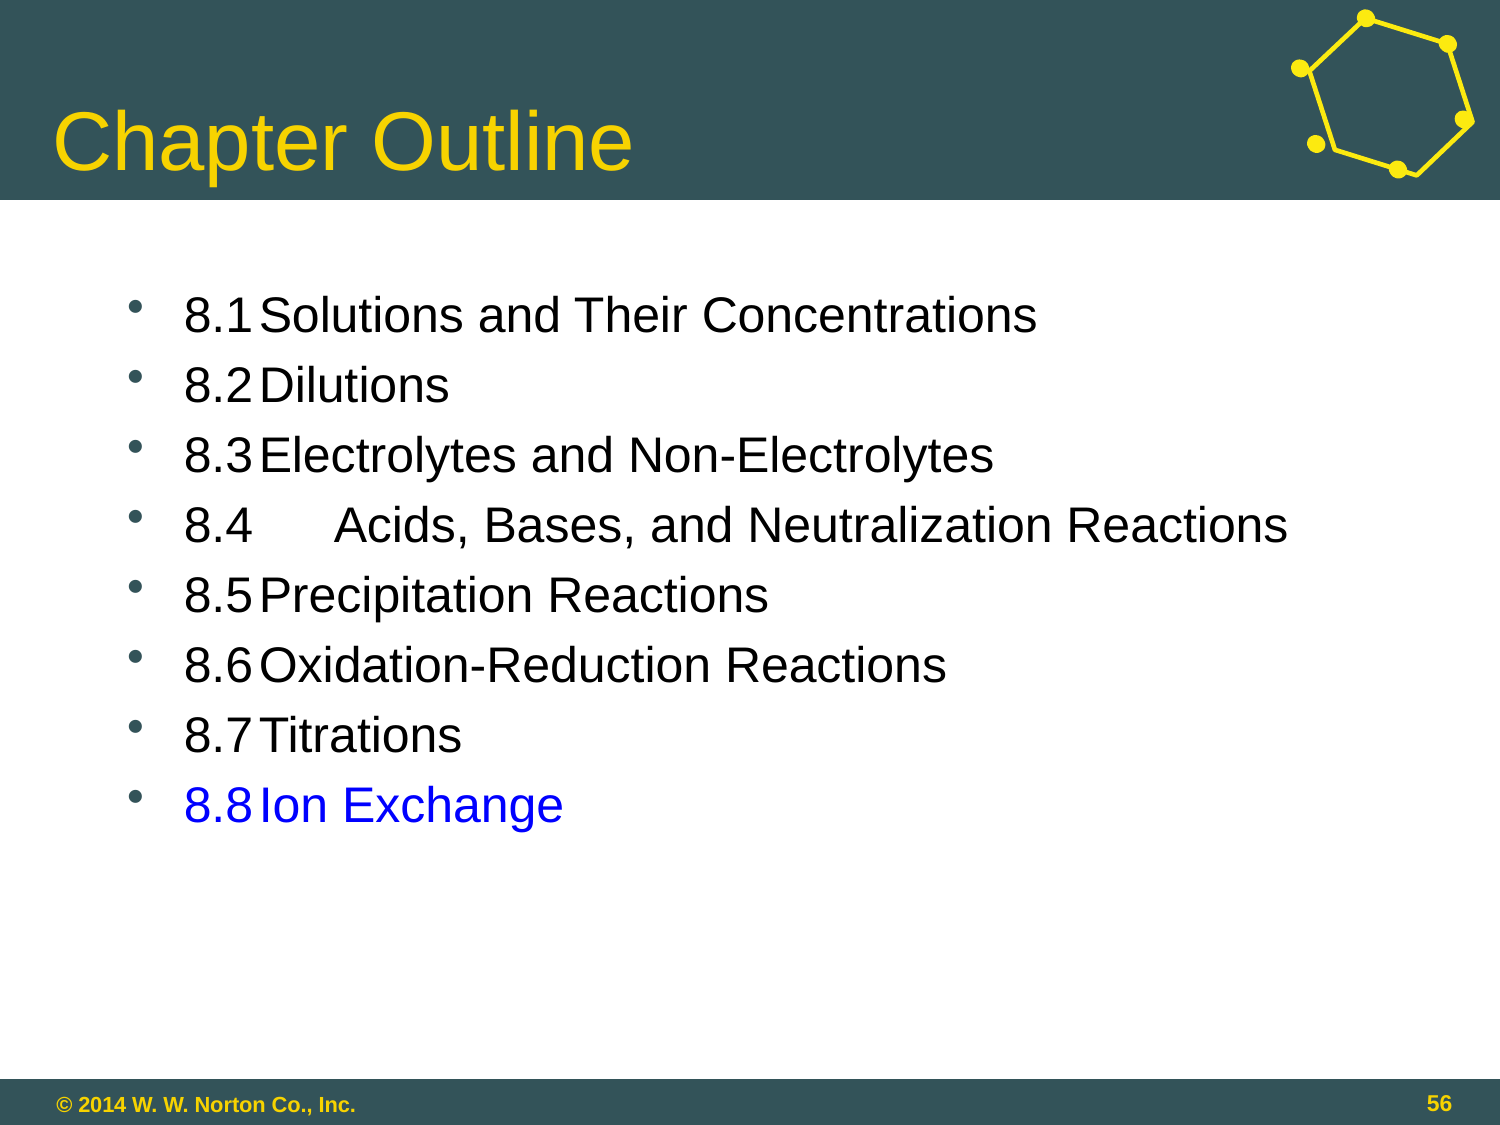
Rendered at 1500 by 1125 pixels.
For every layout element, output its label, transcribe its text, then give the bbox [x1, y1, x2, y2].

list 8.1 Solutions and Their Concentrations 8.2 Dilutions 8.3 Electrolytes and Non-Electrolytes 8.4 Acids, Bases, and Neutralization Reactions 8.5 Precipitation Reactions 8.6 Oxidation-Reduction Reactions 8.7 Titrations 8.8 Ion Exchange [112, 275, 1388, 1000]
title Chapter Outline [37, 0, 1118, 175]
slide_number <number> [1408, 1085, 1468, 1120]
